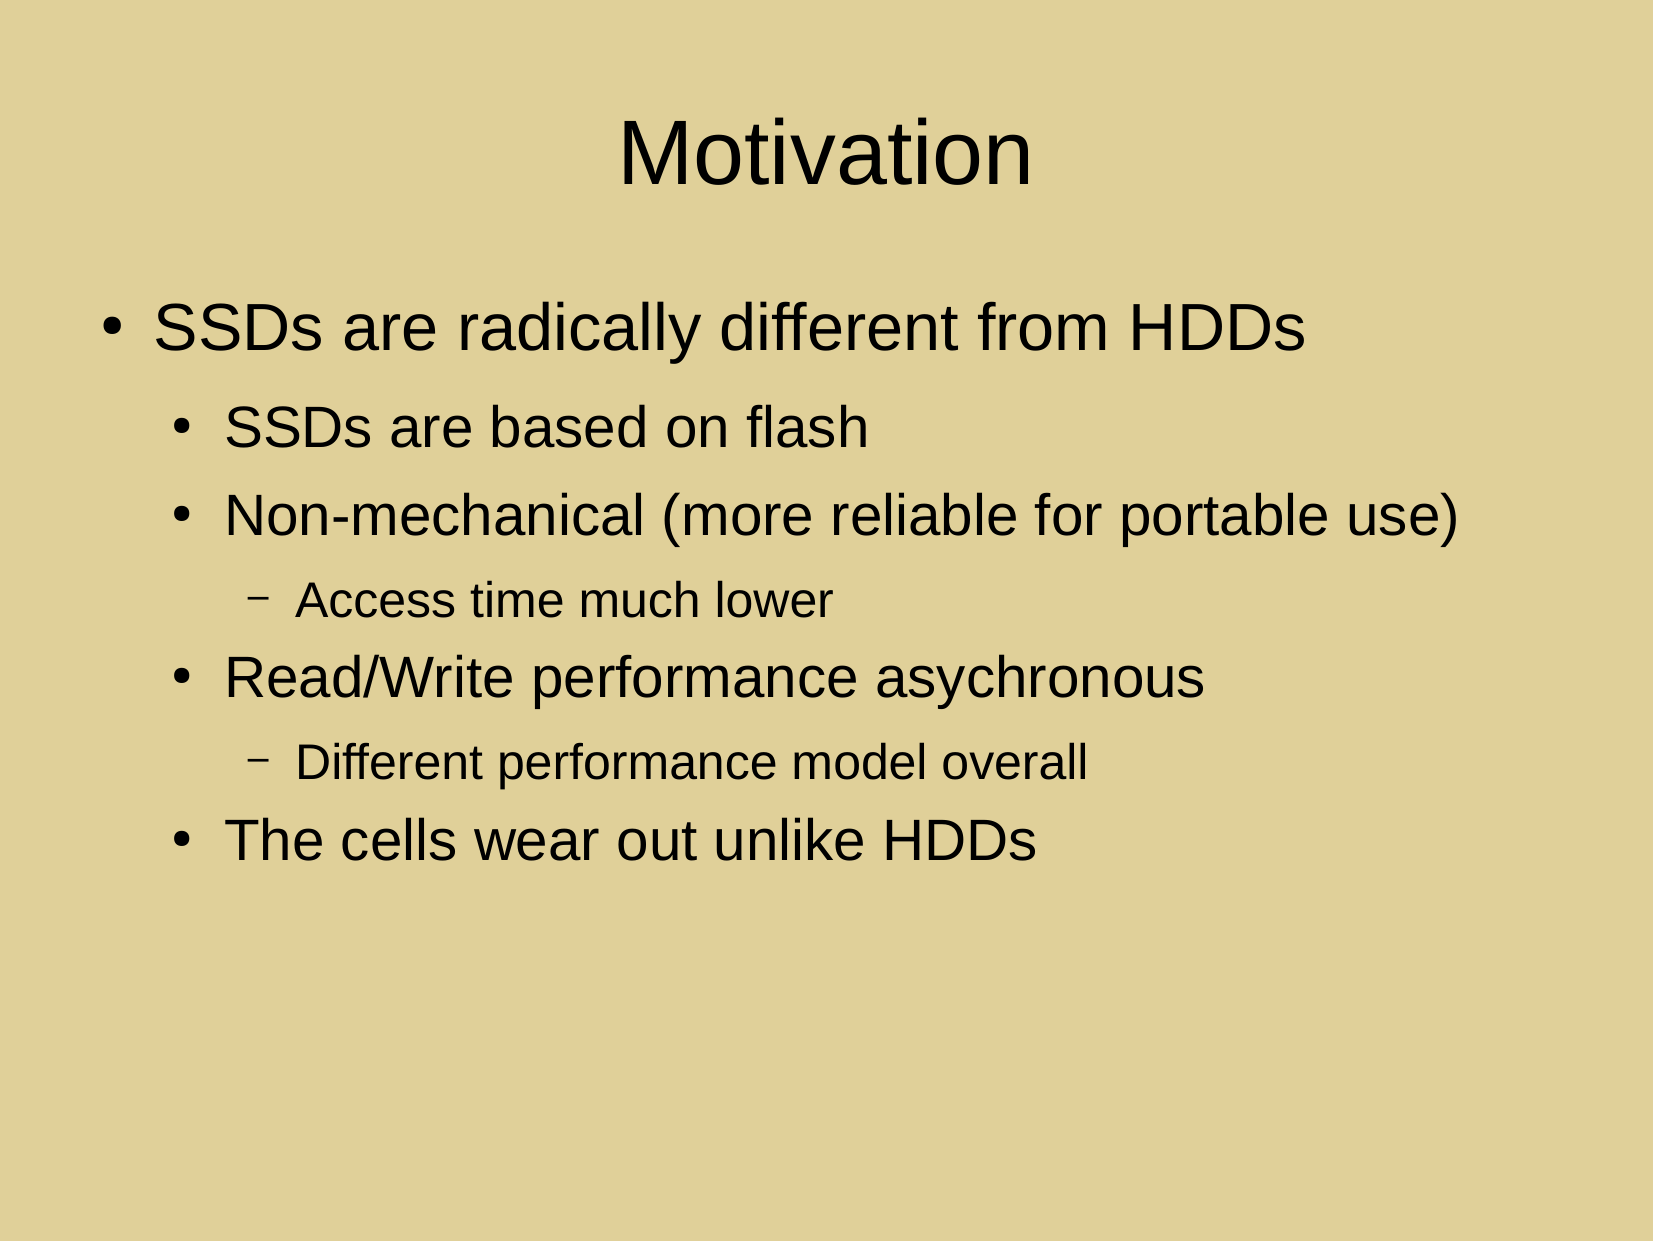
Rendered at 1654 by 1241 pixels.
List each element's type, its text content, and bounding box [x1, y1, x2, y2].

title Motivation [82, 49, 1571, 257]
list SSDs are radically different from HDDs SSDs are based on flash Non-mechanical (more reliable for portable use) Access time much lower Read/Write performance asychronous Different performance model overall The cells wear out unlike HDDs [82, 290, 1571, 1109]
